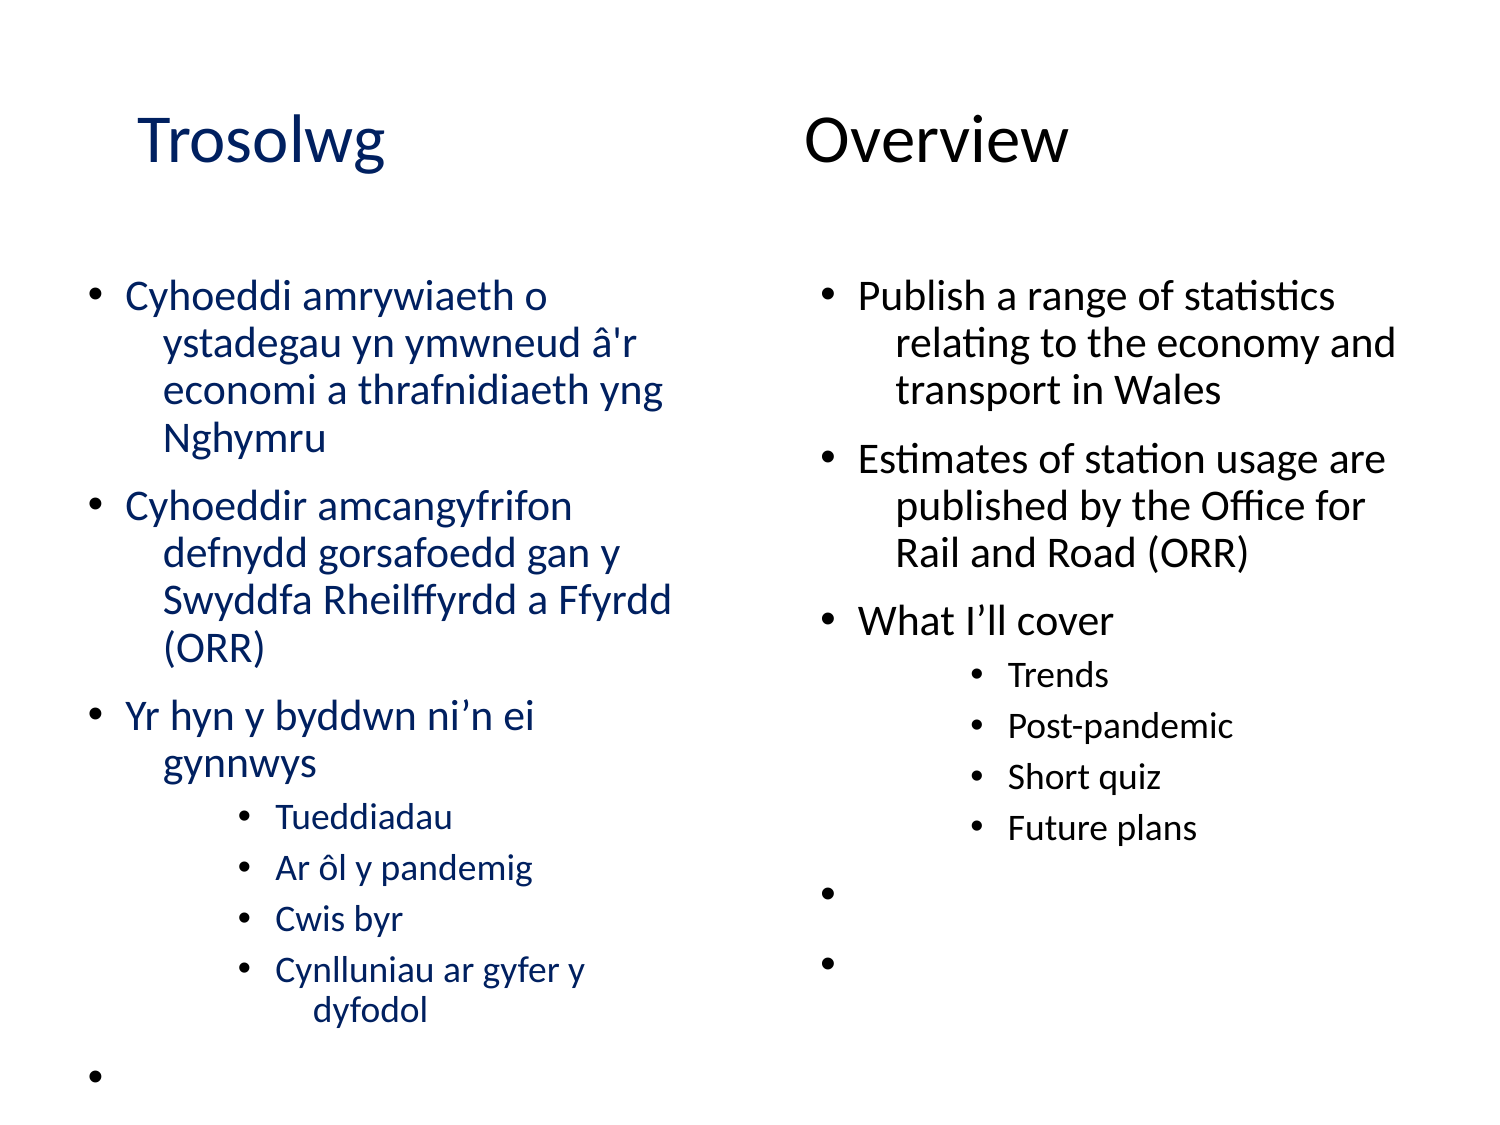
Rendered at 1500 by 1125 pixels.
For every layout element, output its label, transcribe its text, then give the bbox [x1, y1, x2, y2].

text_box Cyhoeddi amrywiaeth o ystadegau yn ymwneud â'r economi a thrafnidiaeth yng Nghymru Cyhoeddir amcangyfrifon defnydd gorsafoedd gan y Swyddfa Rheilffyrdd a Ffyrdd (ORR) Yr hyn y byddwn ni’n ei gynnwys Tueddiadau Ar ôl y pandemig Cwis byr Cynlluniau ar gyfer y dyfodol [76, 267, 691, 1091]
text_box Trosolwg [126, 58, 774, 222]
text_box Publish a range of statistics relating to the economy and transport in Wales Estimates of station usage are published by the Office for Rail and Road (ORR) What I’ll cover Trends Post-pandemic Short quiz Future plans [809, 267, 1424, 1091]
text_box Overview [793, 58, 1441, 222]
